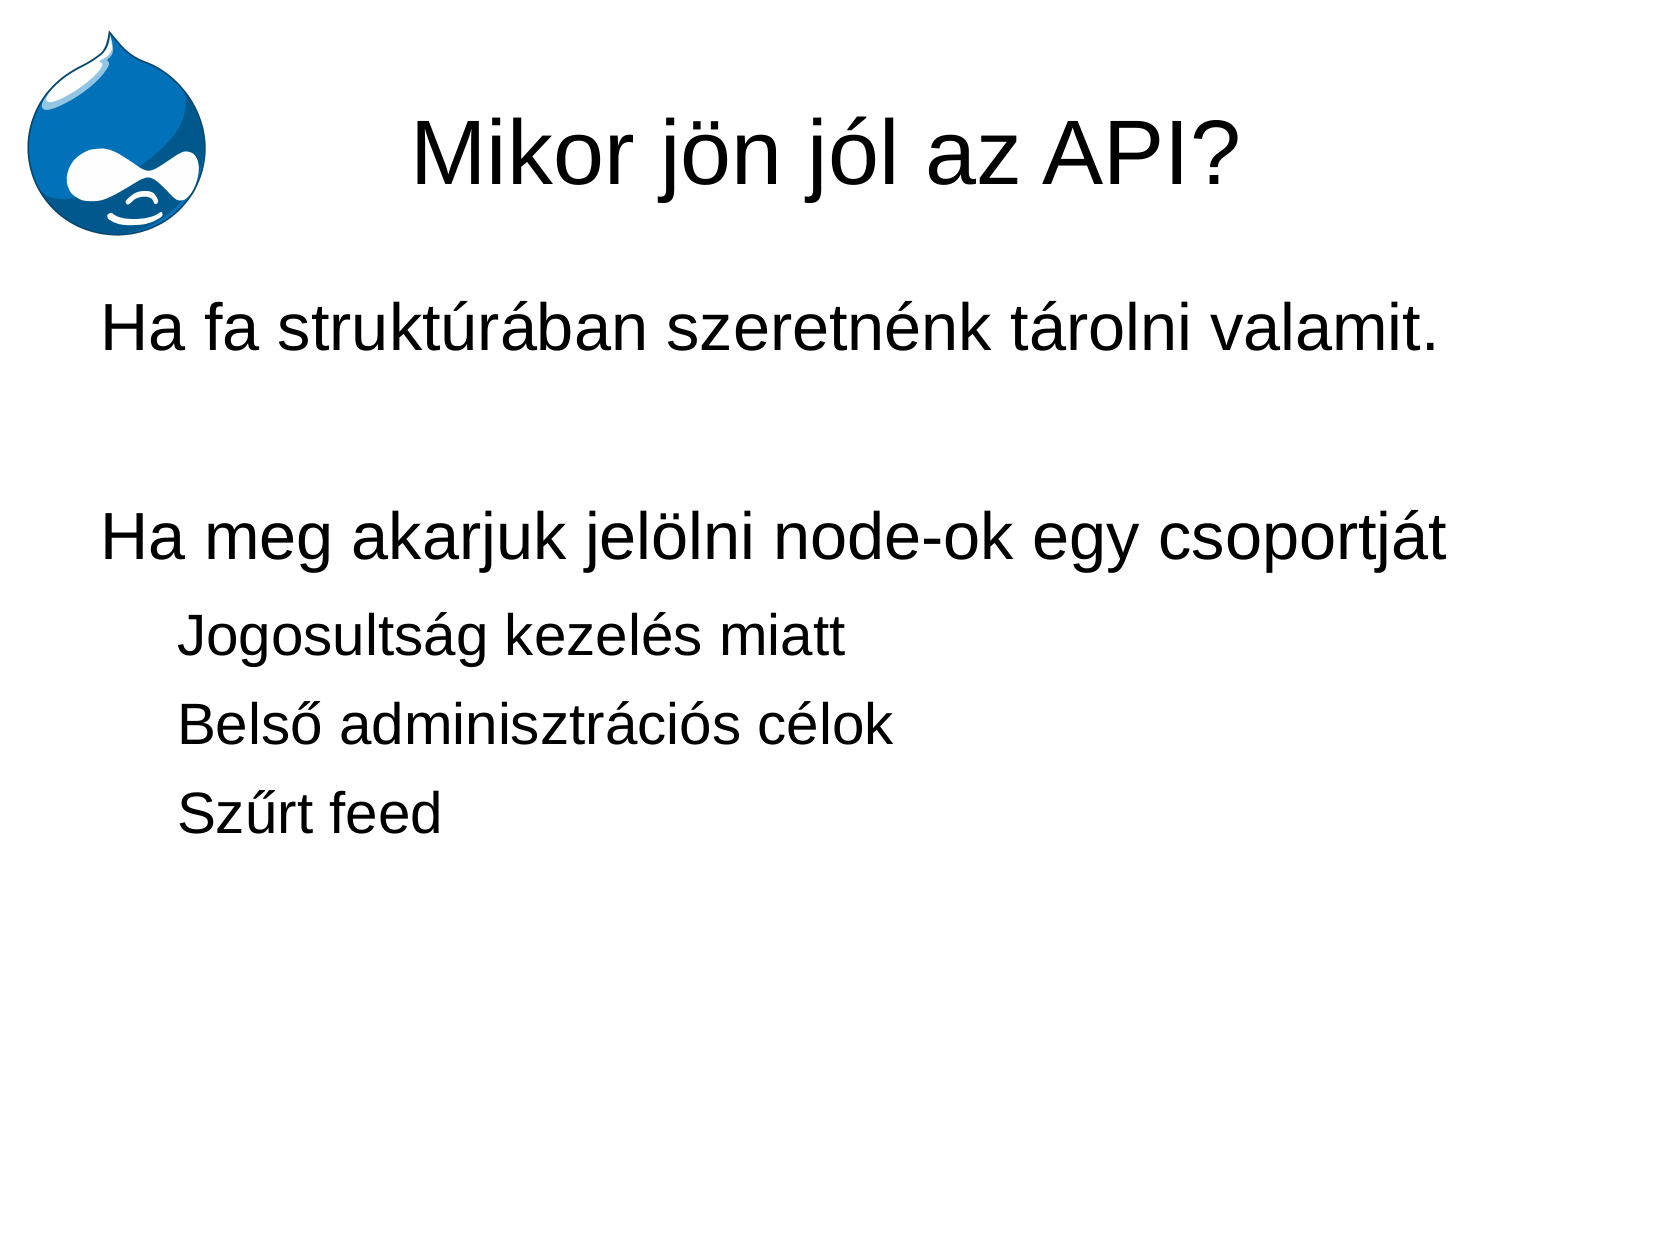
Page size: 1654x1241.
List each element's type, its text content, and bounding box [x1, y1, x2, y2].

list Ha fa struktúrában szeretnénk tárolni valamit. Ha meg akarjuk jelölni node-ok egy csoportját Jogosultság kezelés miatt Belső adminisztrációs célok Szűrt feed [82, 290, 1571, 1109]
title Mikor jön jól az API? [82, 49, 1571, 257]
picture [26, 29, 207, 237]
